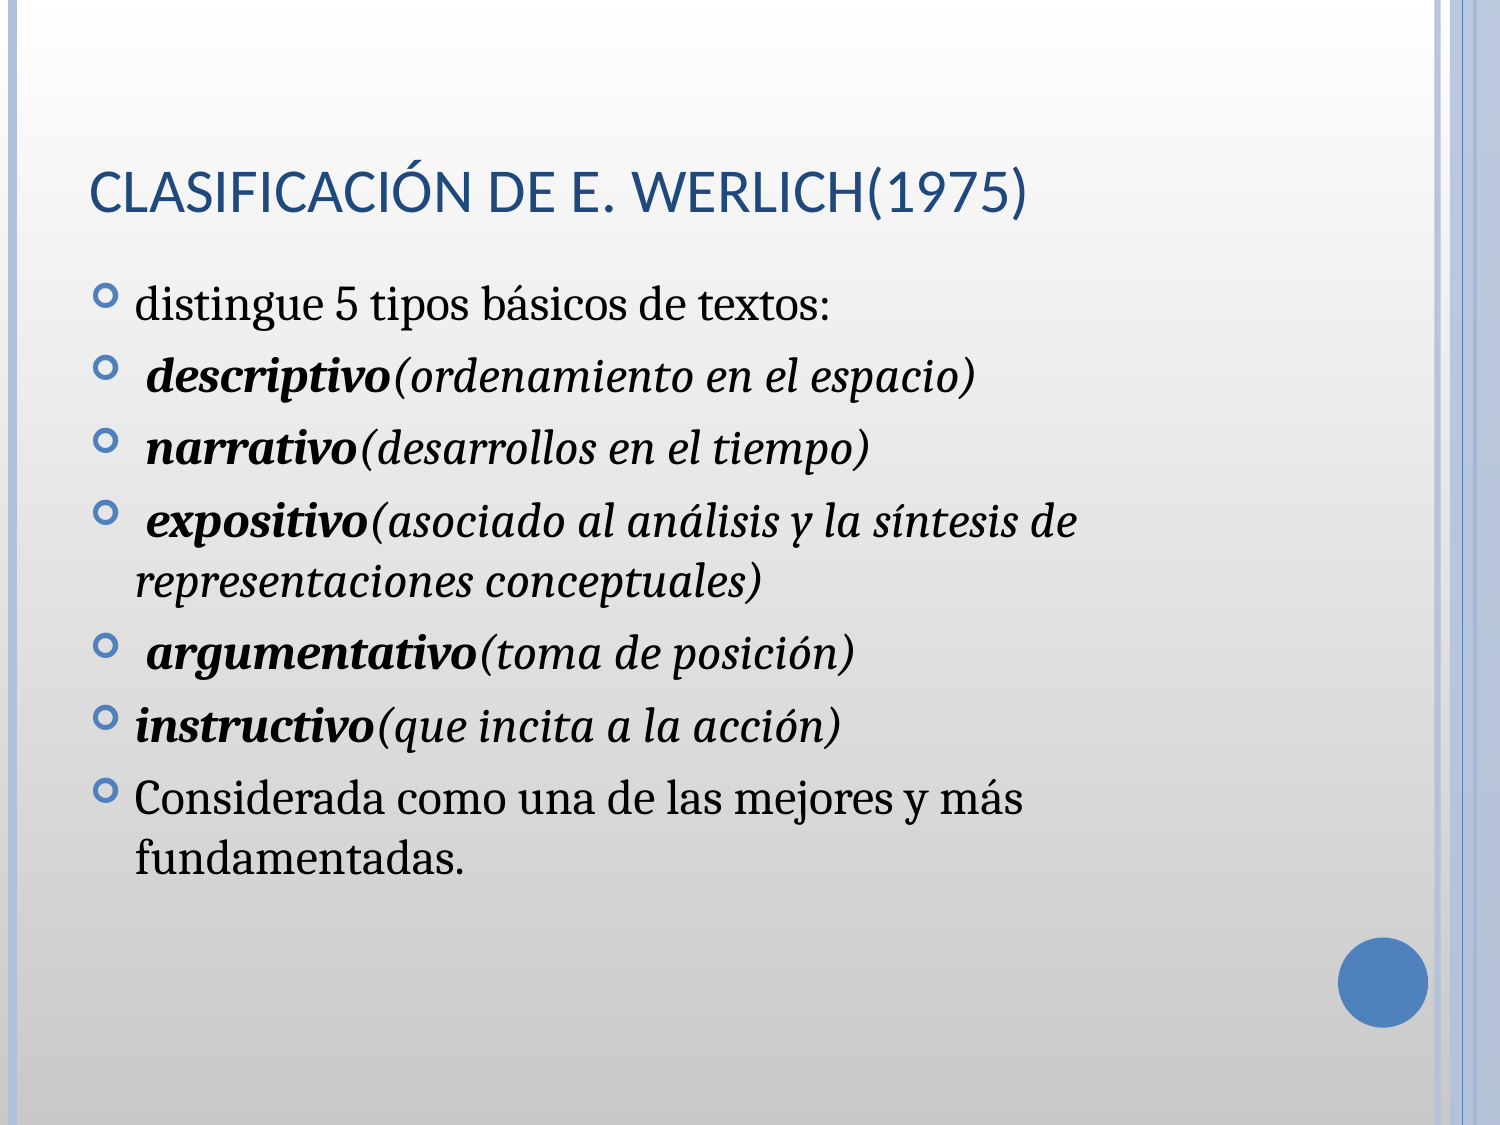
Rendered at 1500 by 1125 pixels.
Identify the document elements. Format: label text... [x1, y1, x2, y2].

title CLASIFICACIÓN DE E. WERLICH(1975) [74, 45, 1300, 233]
list distingue 5 tipos básicos de textos: descriptivo(ordenamiento en el espacio) narrativo(desarrollos en el tiempo) expositivo(asociado al análisis y la síntesis de representaciones conceptuales) argumentativo(toma de posición) instructivo(que incita a la acción) Considerada como una de las mejores y más fundamentadas. [74, 262, 1300, 1062]
